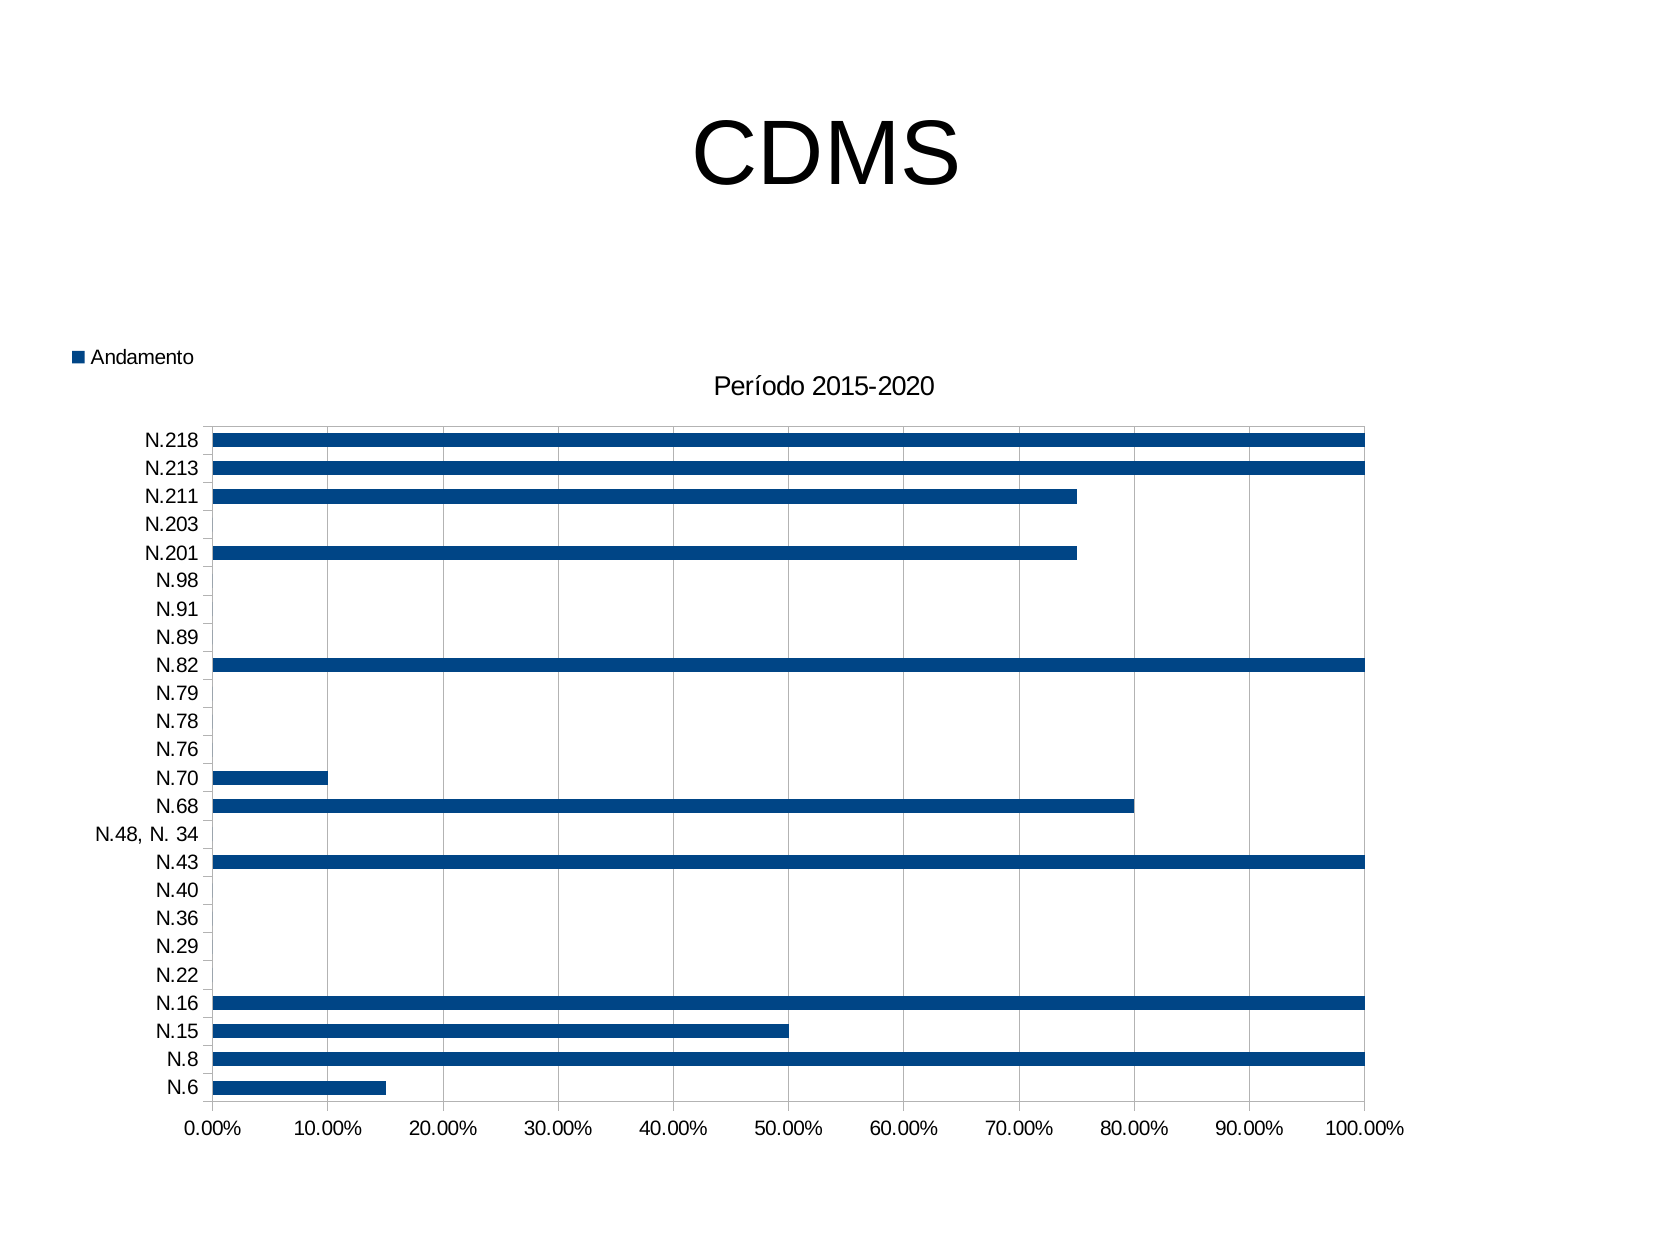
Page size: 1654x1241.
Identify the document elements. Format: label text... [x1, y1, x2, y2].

chart [64, 339, 1583, 1157]
title CDMS [82, 49, 1571, 257]
